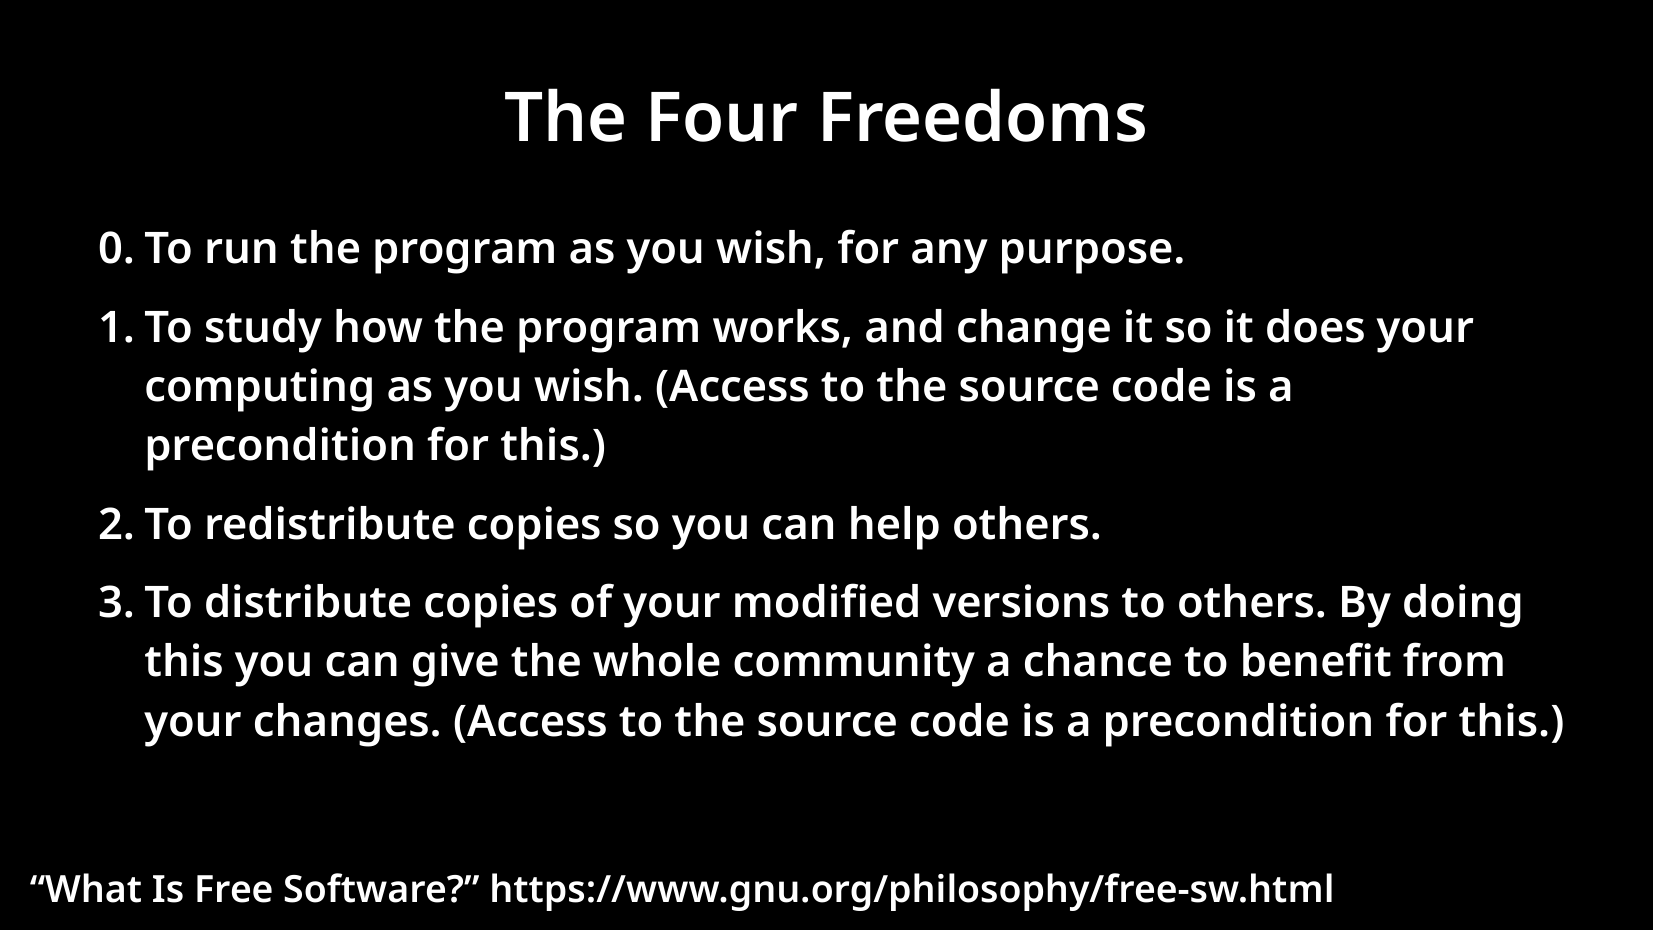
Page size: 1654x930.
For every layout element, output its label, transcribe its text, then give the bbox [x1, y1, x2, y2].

title The Four Freedoms [82, 36, 1571, 193]
list To run the program as you wish, for any purpose. To study how the program works, and change it so it does your computing as you wish. (Access to the source code is a precondition for this.) To redistribute copies so you can help others. To distribute copies of your modified versions to others. By doing this you can give the whole community a chance to benefit from your changes. (Access to the source code is a precondition for this.) [82, 217, 1571, 757]
text_box “What Is Free Software?” https://www.gnu.org/philosophy/free-sw.html [15, 855, 1381, 916]
